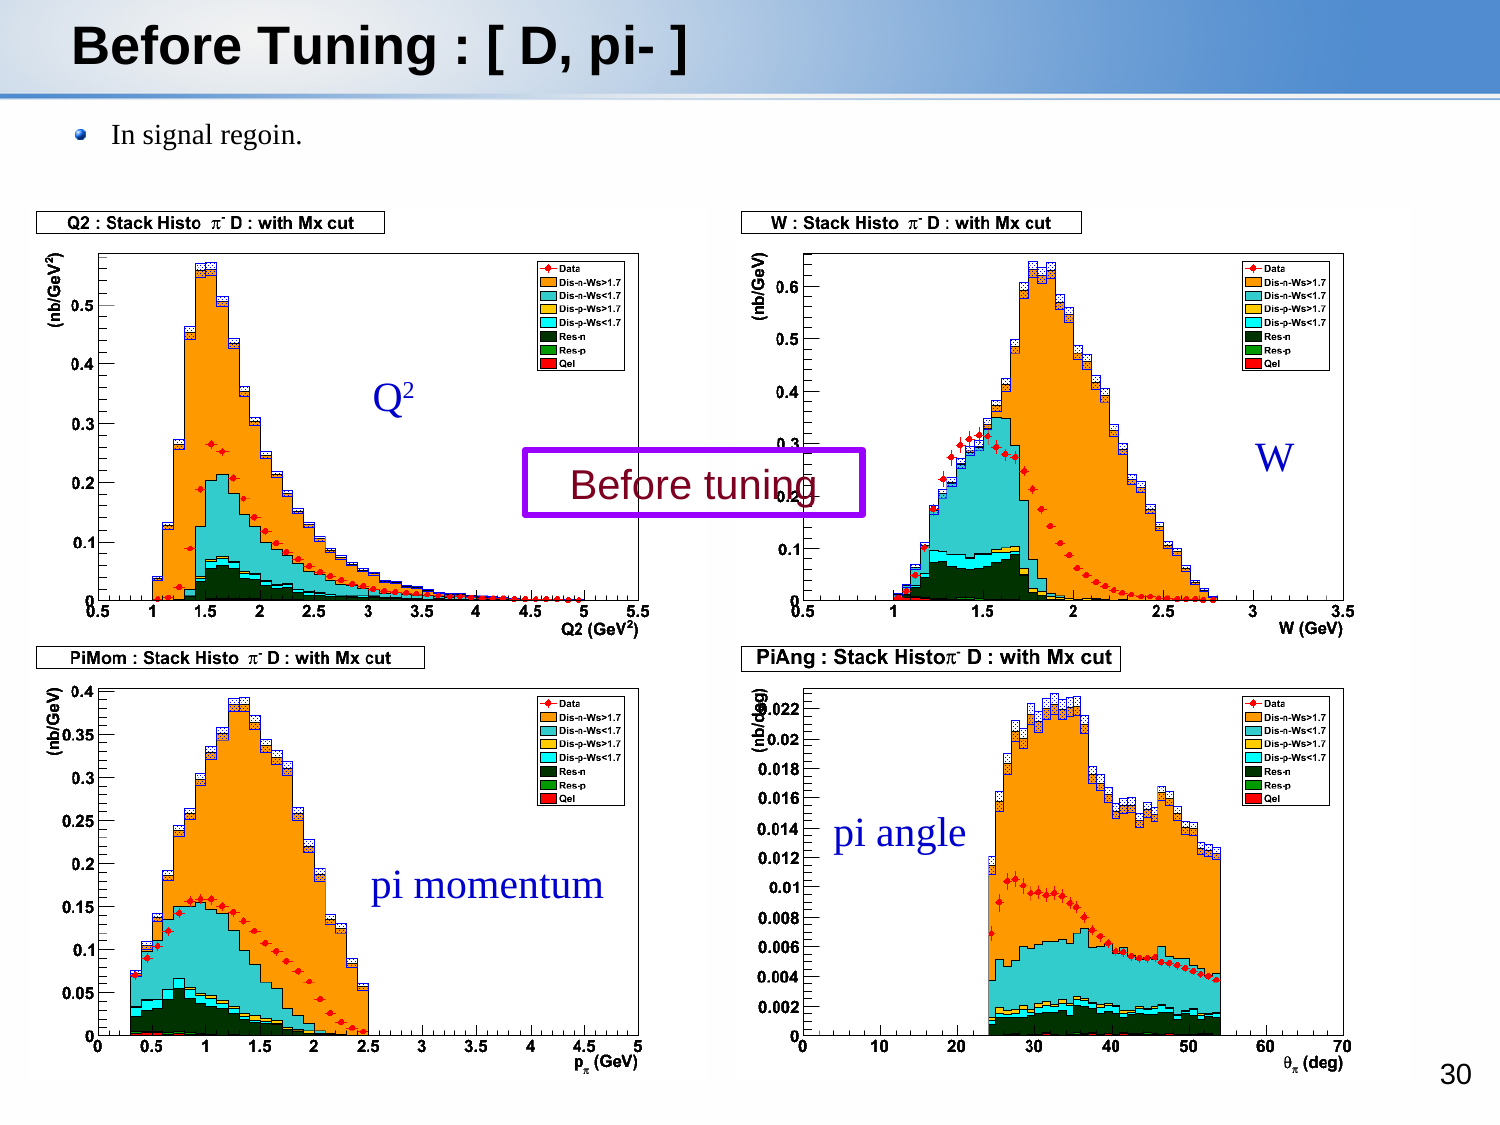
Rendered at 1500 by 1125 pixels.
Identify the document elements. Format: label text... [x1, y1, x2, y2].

text_box Before tuning [525, 450, 863, 515]
text_box Q2 [299, 362, 488, 428]
title Before Tuning : [ D, pi- ] [37, 0, 1436, 96]
text_box W [1125, 422, 1426, 488]
picture [0, 0, 1500, 1125]
text_box pi momentum [337, 849, 638, 914]
text_box pi angle [750, 797, 1051, 863]
list In signal regoin. [75, 118, 1388, 152]
